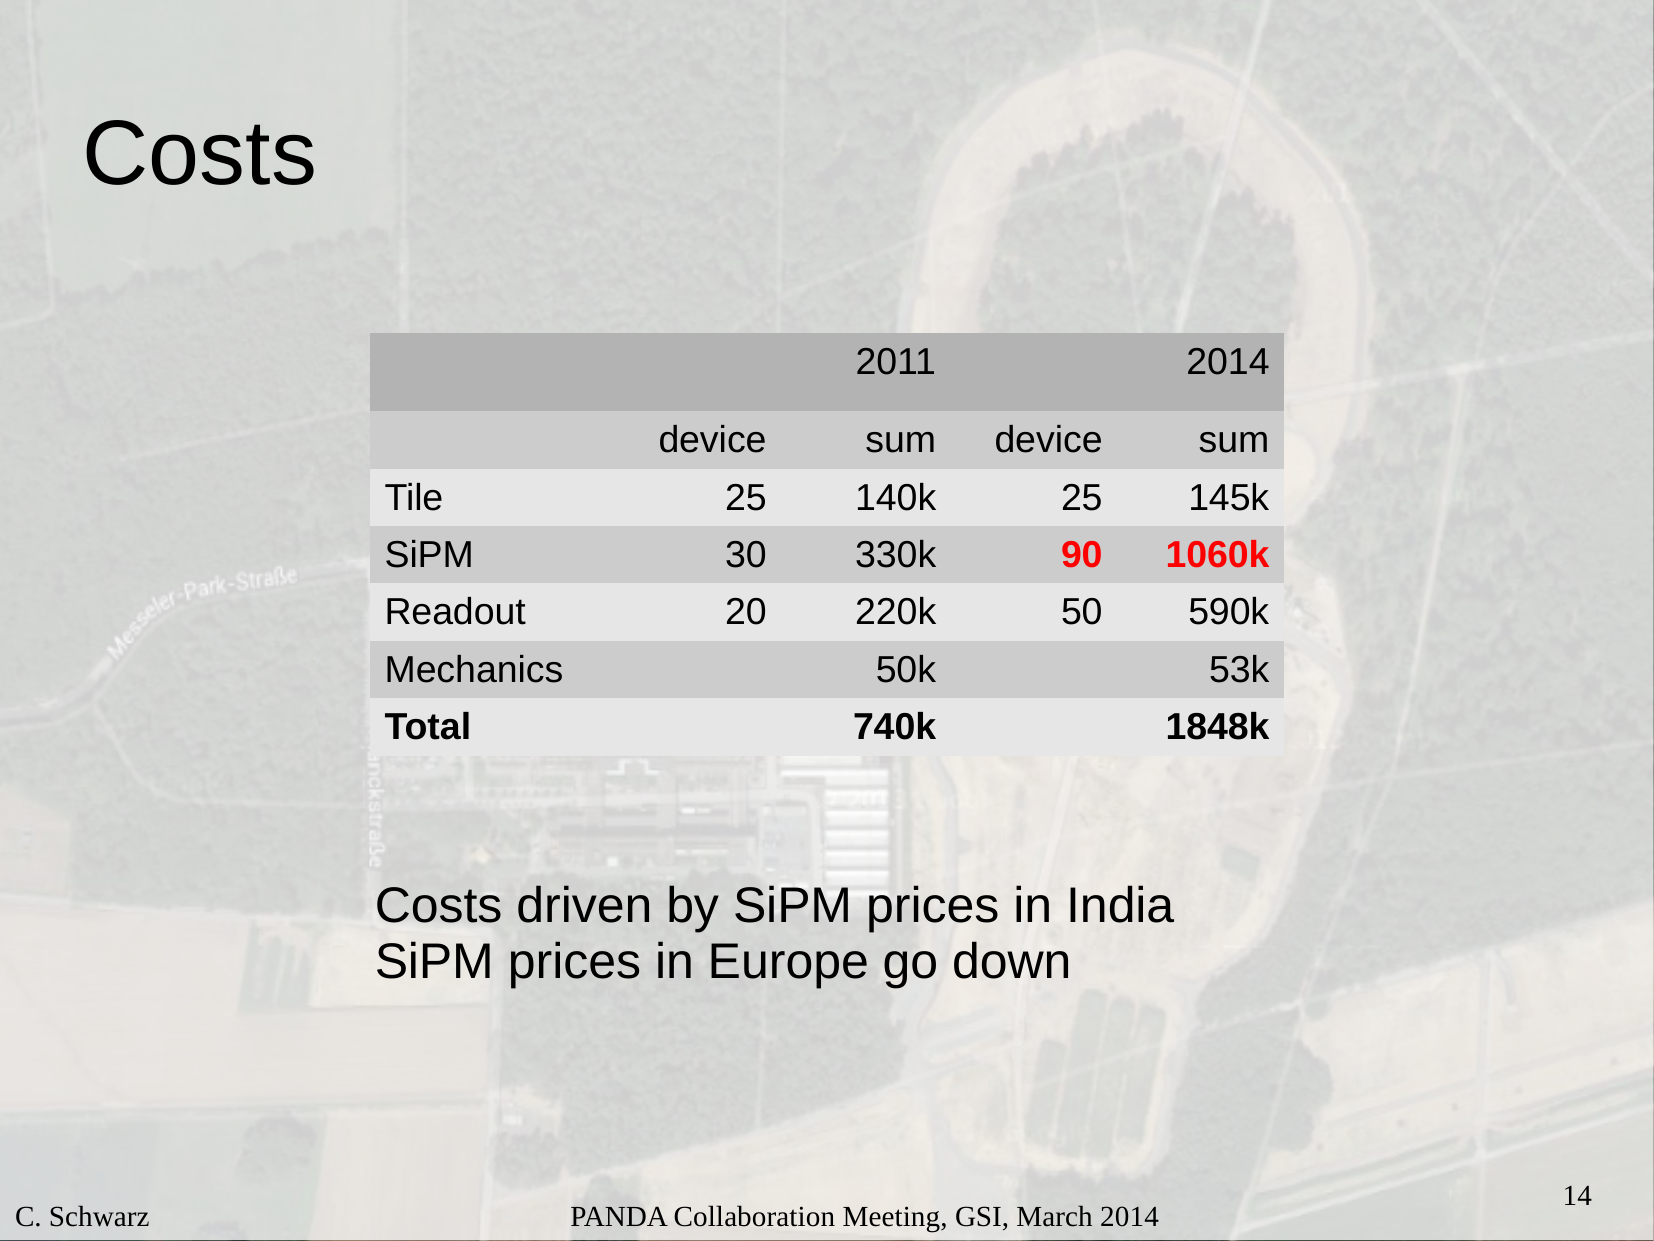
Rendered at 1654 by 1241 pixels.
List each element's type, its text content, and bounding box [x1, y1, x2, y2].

table_cell device [618, 411, 781, 469]
table_cell 53k [1117, 641, 1284, 698]
table_cell device [951, 411, 1117, 469]
table_cell sum [781, 411, 951, 469]
table_cell 220k [781, 583, 951, 641]
table_header 2014 [1117, 333, 1284, 411]
table_cell [370, 411, 618, 469]
table_header [951, 333, 1117, 411]
table_cell [618, 641, 781, 698]
table_cell 25 [951, 469, 1117, 526]
table_cell 145k [1117, 469, 1284, 526]
table_cell 90 [951, 526, 1117, 583]
table_cell [951, 641, 1117, 698]
table_header [618, 333, 781, 411]
table_cell 1848k [1117, 698, 1284, 756]
text_box Costs driven by SiPM prices in India SiPM prices in Europe go down [360, 870, 1190, 997]
table_header 2011 [781, 333, 951, 411]
table_cell 30 [618, 526, 781, 583]
table_cell 590k [1117, 583, 1284, 641]
table_cell [618, 698, 781, 756]
table_cell 25 [618, 469, 781, 526]
table_cell Readout [370, 583, 618, 641]
table_cell [951, 698, 1117, 756]
table_cell Mechanics [370, 641, 618, 698]
table_header [370, 333, 618, 411]
title Costs [82, 49, 1571, 257]
table_cell sum [1117, 411, 1284, 469]
table_cell 20 [618, 583, 781, 641]
table_cell 330k [781, 526, 951, 583]
table_cell 1060k [1117, 526, 1284, 583]
table_cell Total [370, 698, 618, 756]
table_cell 140k [781, 469, 951, 526]
table_cell Tile [370, 469, 618, 526]
table_cell 740k [781, 698, 951, 756]
table_cell 50k [781, 641, 951, 698]
table_cell SiPM [370, 526, 618, 583]
table_cell 50 [951, 583, 1117, 641]
